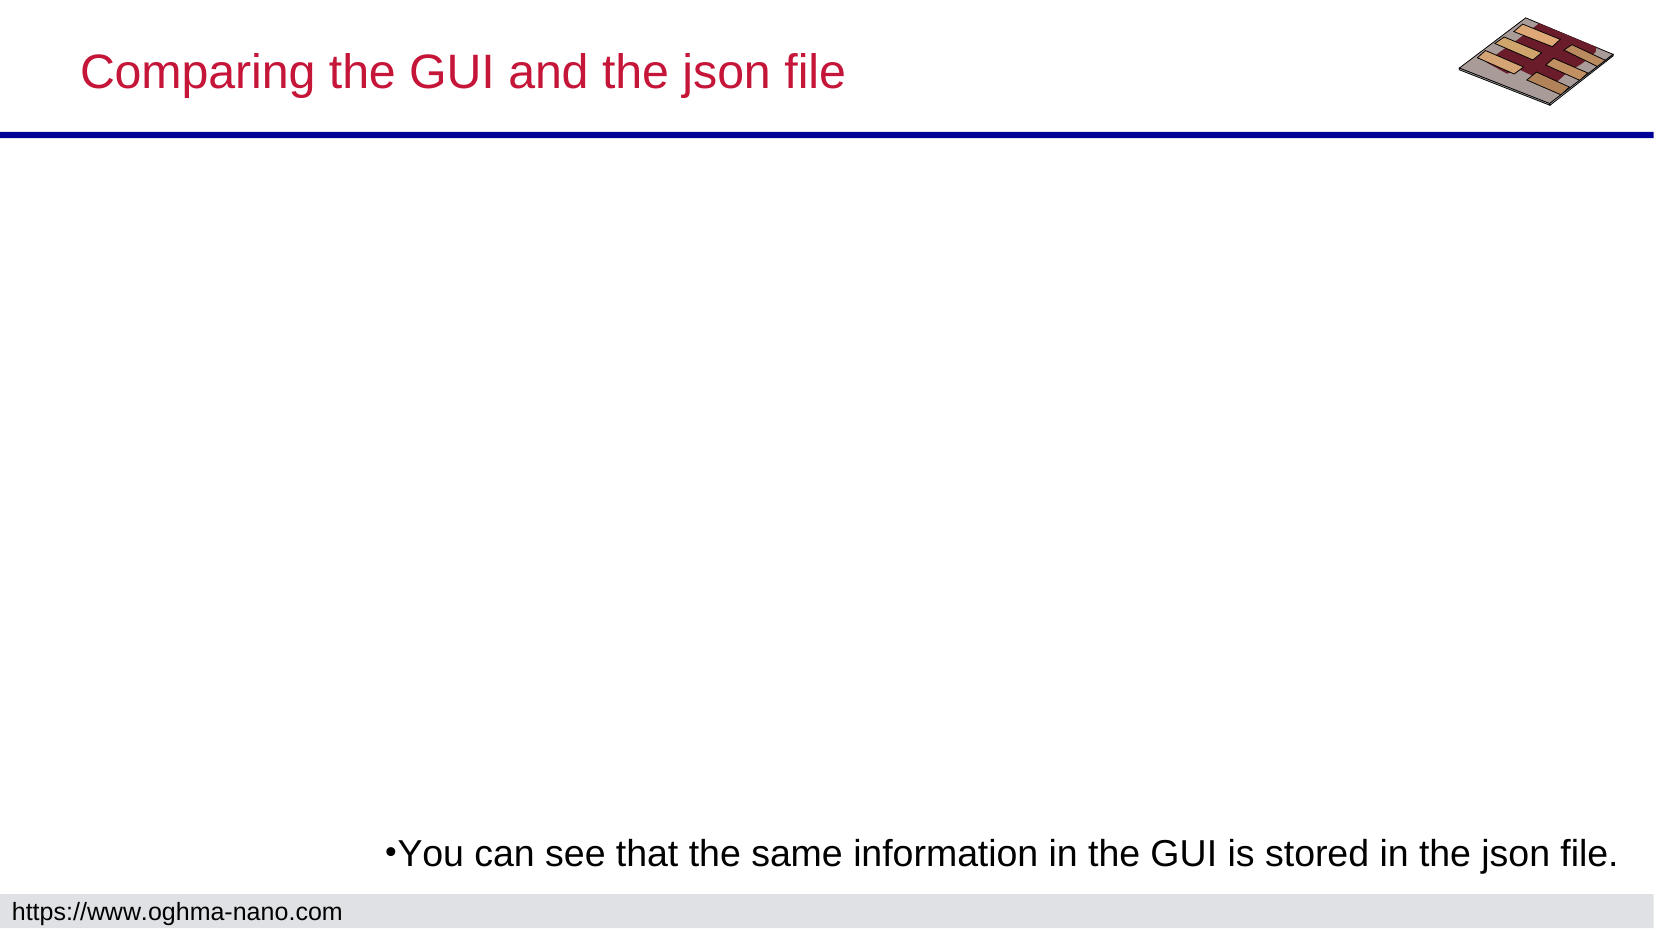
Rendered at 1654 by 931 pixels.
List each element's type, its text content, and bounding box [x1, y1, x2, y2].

title Comparing the GUI and the json file [65, 9, 1396, 134]
text_box You can see that the same information in the GUI is stored in the json file. [369, 821, 1654, 882]
